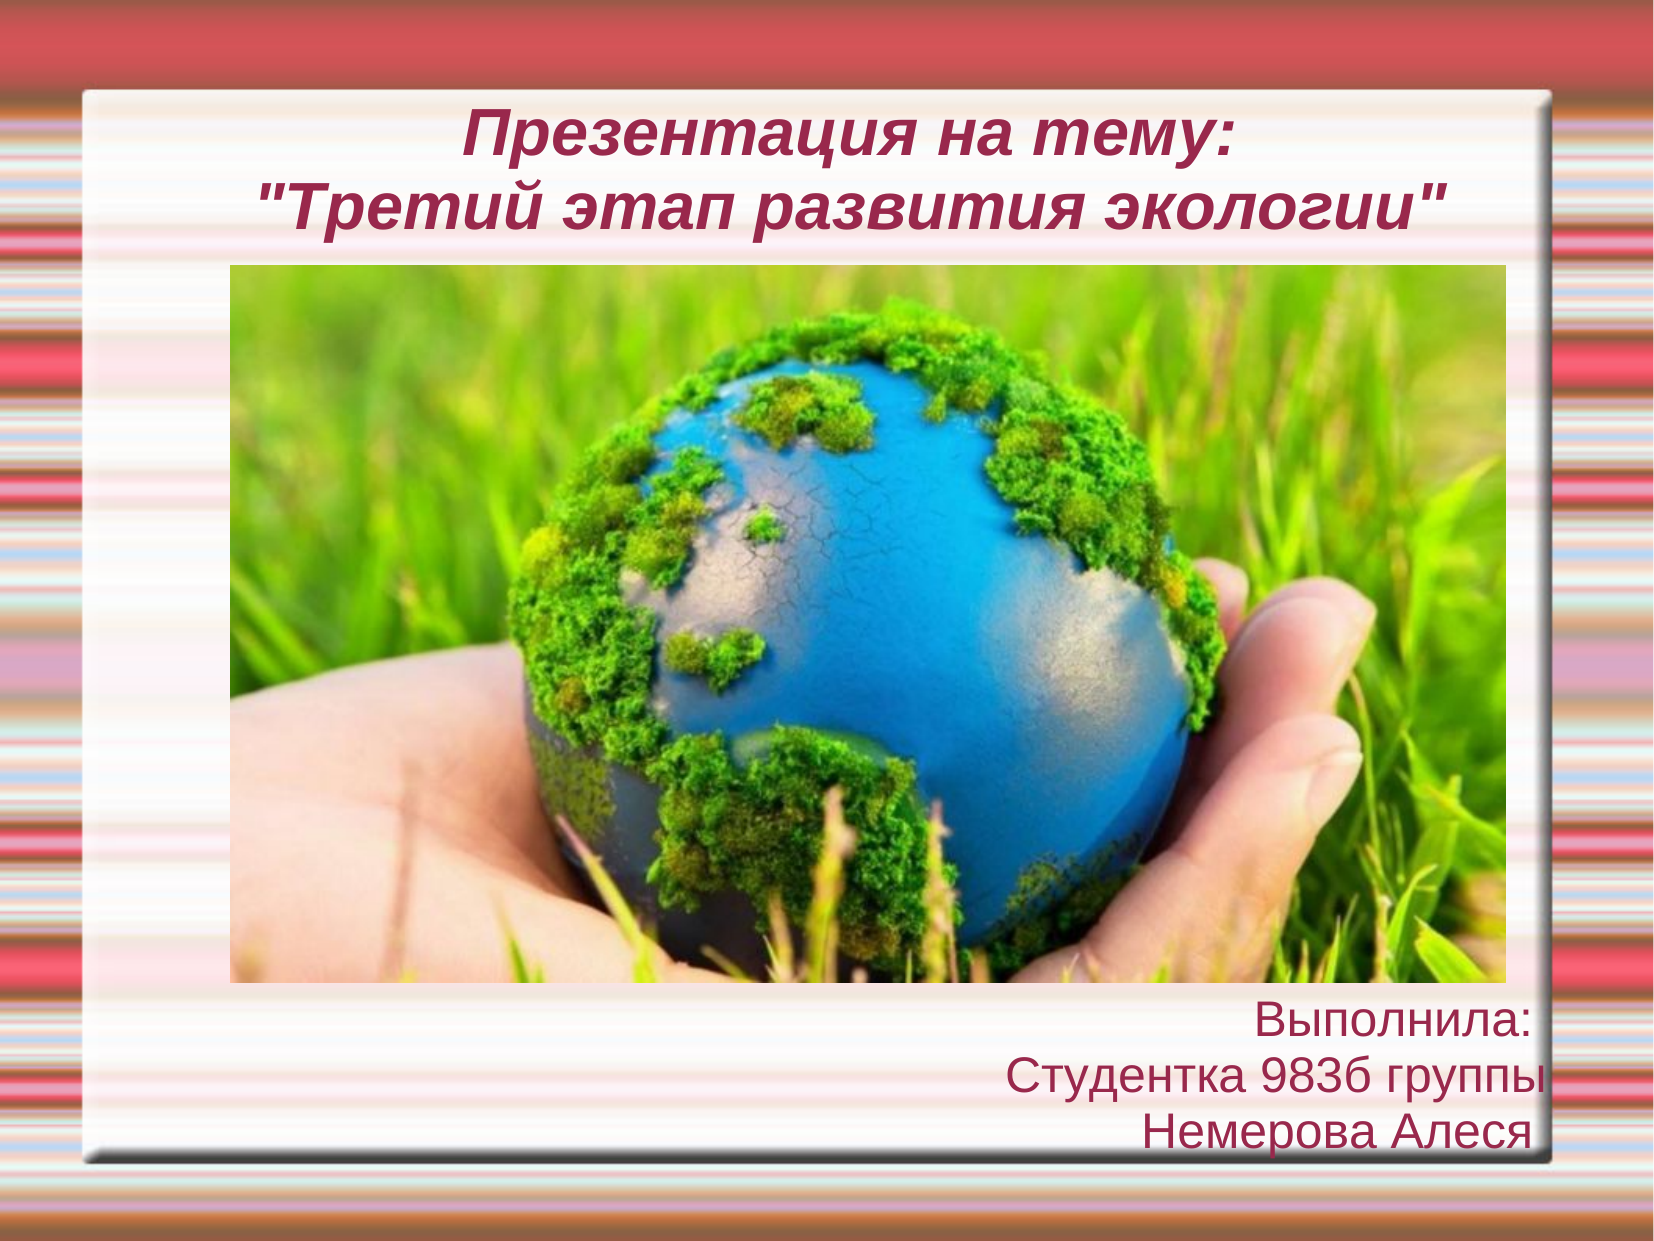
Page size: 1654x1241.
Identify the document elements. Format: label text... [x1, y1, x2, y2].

subtitle Выполнила: Студентка 983б группы Немерова Алеся [59, 442, 1548, 1241]
picture [0, 0, 1654, 1241]
title Презентация на тему: "Третий этап развития экологии" [106, 12, 1595, 270]
